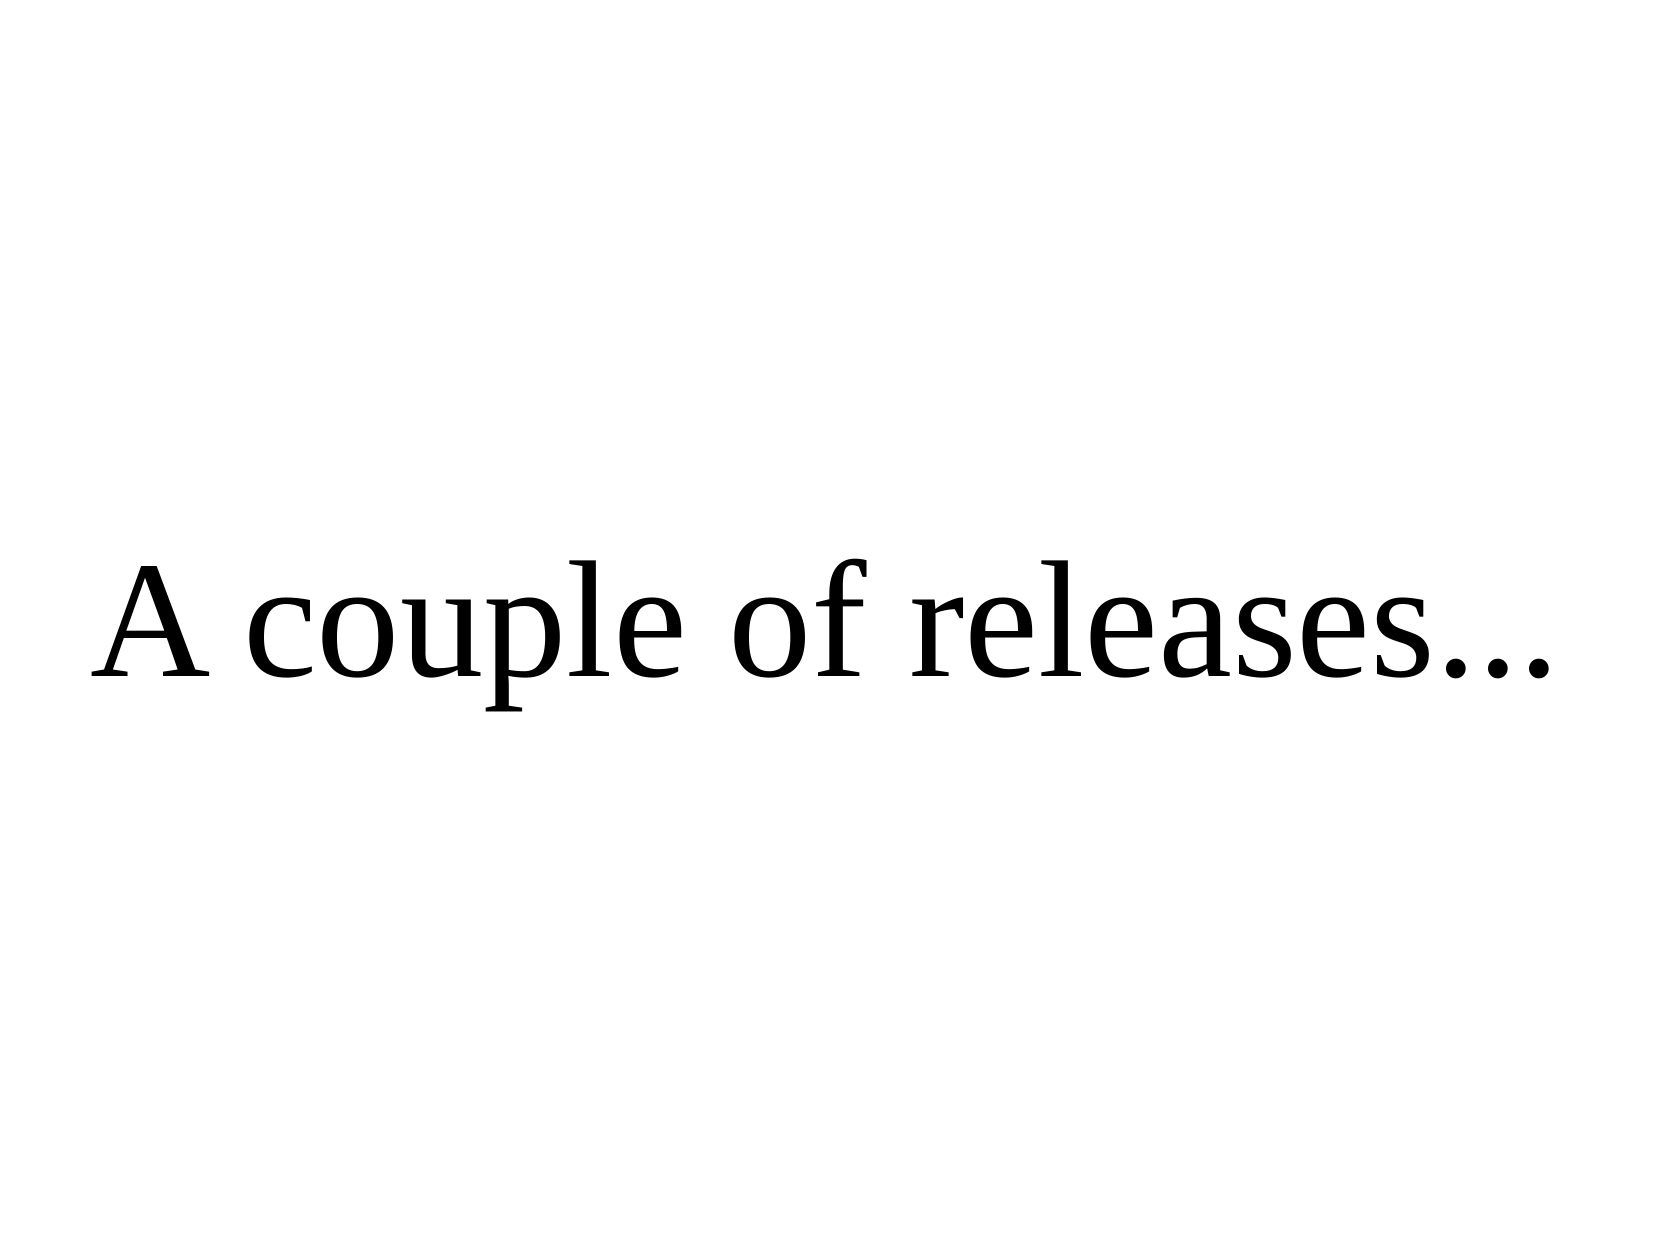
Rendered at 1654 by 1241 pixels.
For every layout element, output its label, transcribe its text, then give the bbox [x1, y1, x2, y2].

title A couple of releases... [0, 516, 1654, 724]
